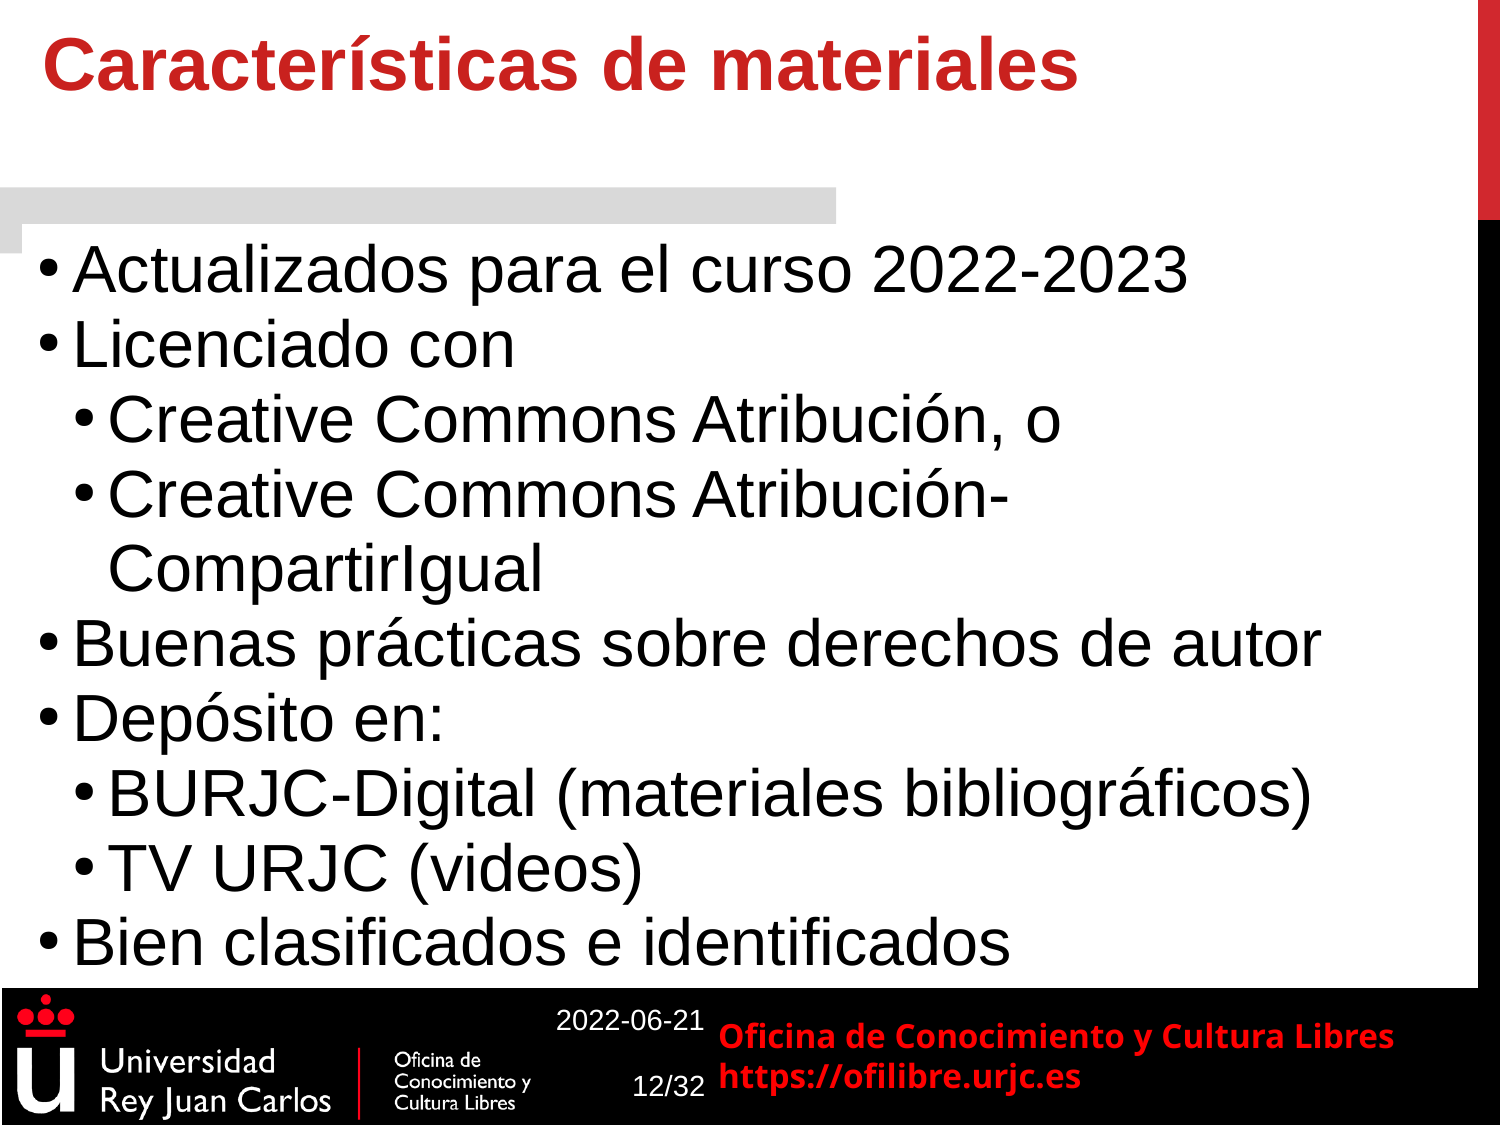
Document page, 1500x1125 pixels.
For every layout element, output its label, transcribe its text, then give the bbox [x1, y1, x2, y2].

title [75, 7, 1425, 196]
picture [17, 994, 531, 1120]
text_box Actualizados para el curso 2022-2023 Licenciado con Creative Commons Atribución, o Creative Commons Atribución-CompartirIgual Buenas prácticas sobre derechos de autor Depósito en: BURJC-Digital (materiales bibliográficos) TV URJC (videos) Bien clasificados e identificados [22, 224, 1463, 933]
text_box Características de materiales [27, 15, 1381, 199]
